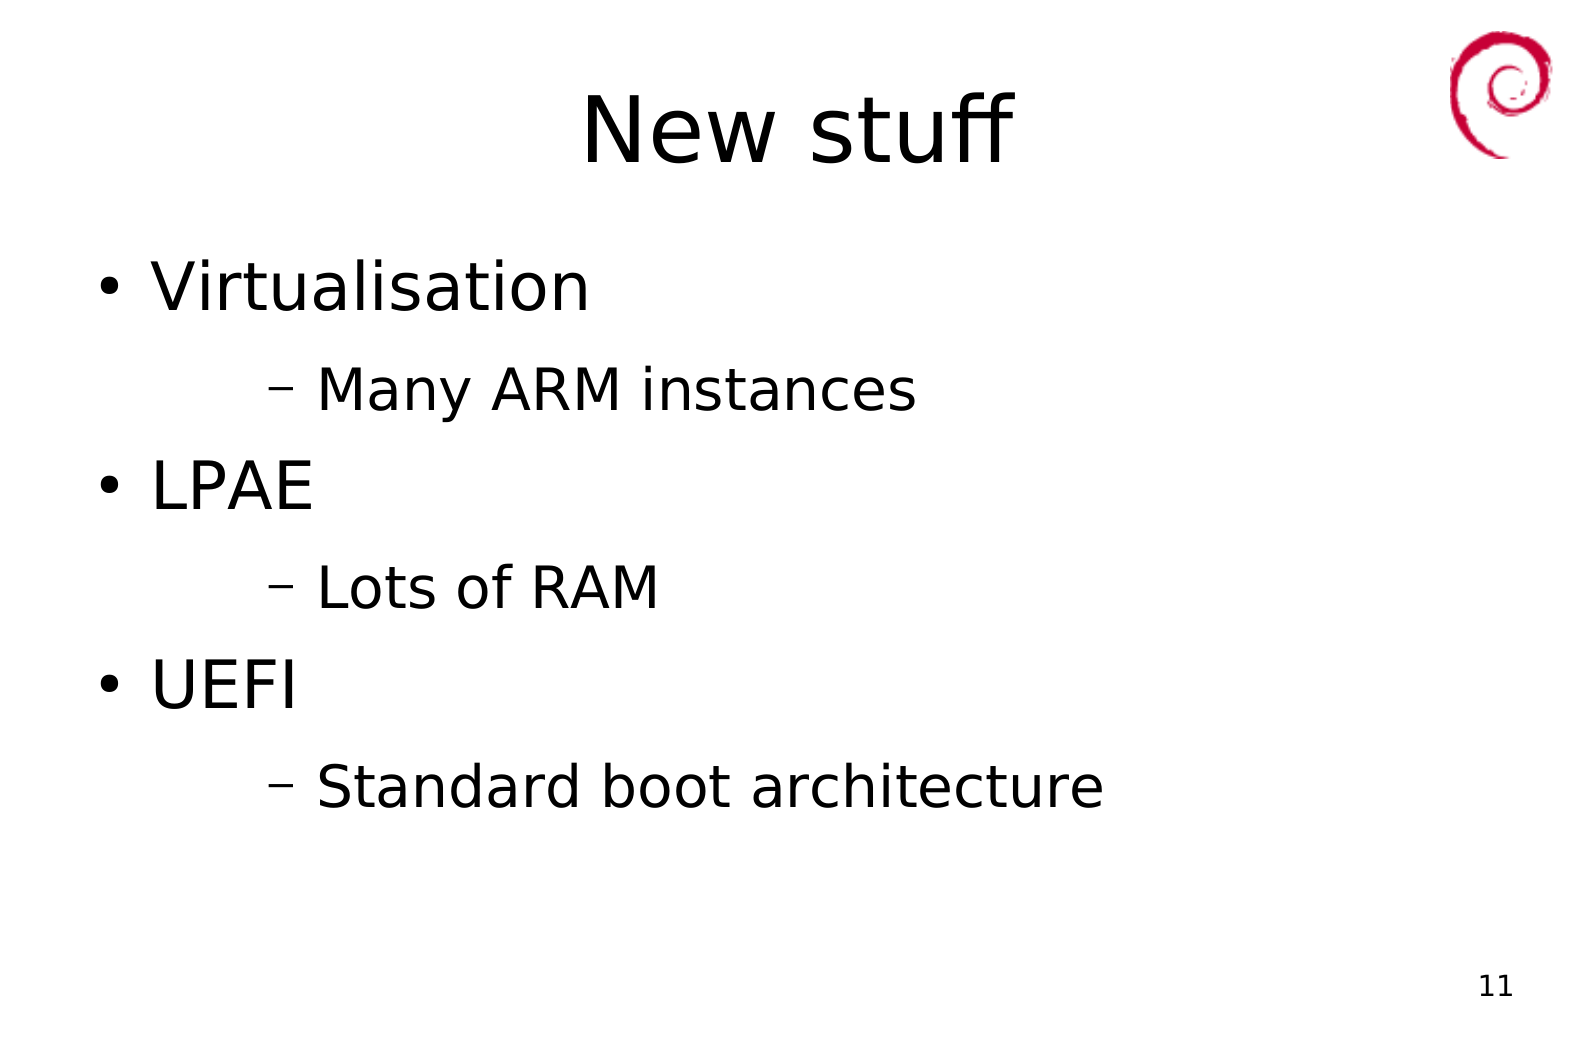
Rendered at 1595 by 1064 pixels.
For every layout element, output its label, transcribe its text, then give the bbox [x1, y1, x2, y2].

title New stuff [79, 49, 1515, 213]
list Virtualisation Many ARM instances LPAE Lots of RAM UEFI Standard boot architecture [79, 248, 1515, 936]
picture [1450, 31, 1555, 159]
